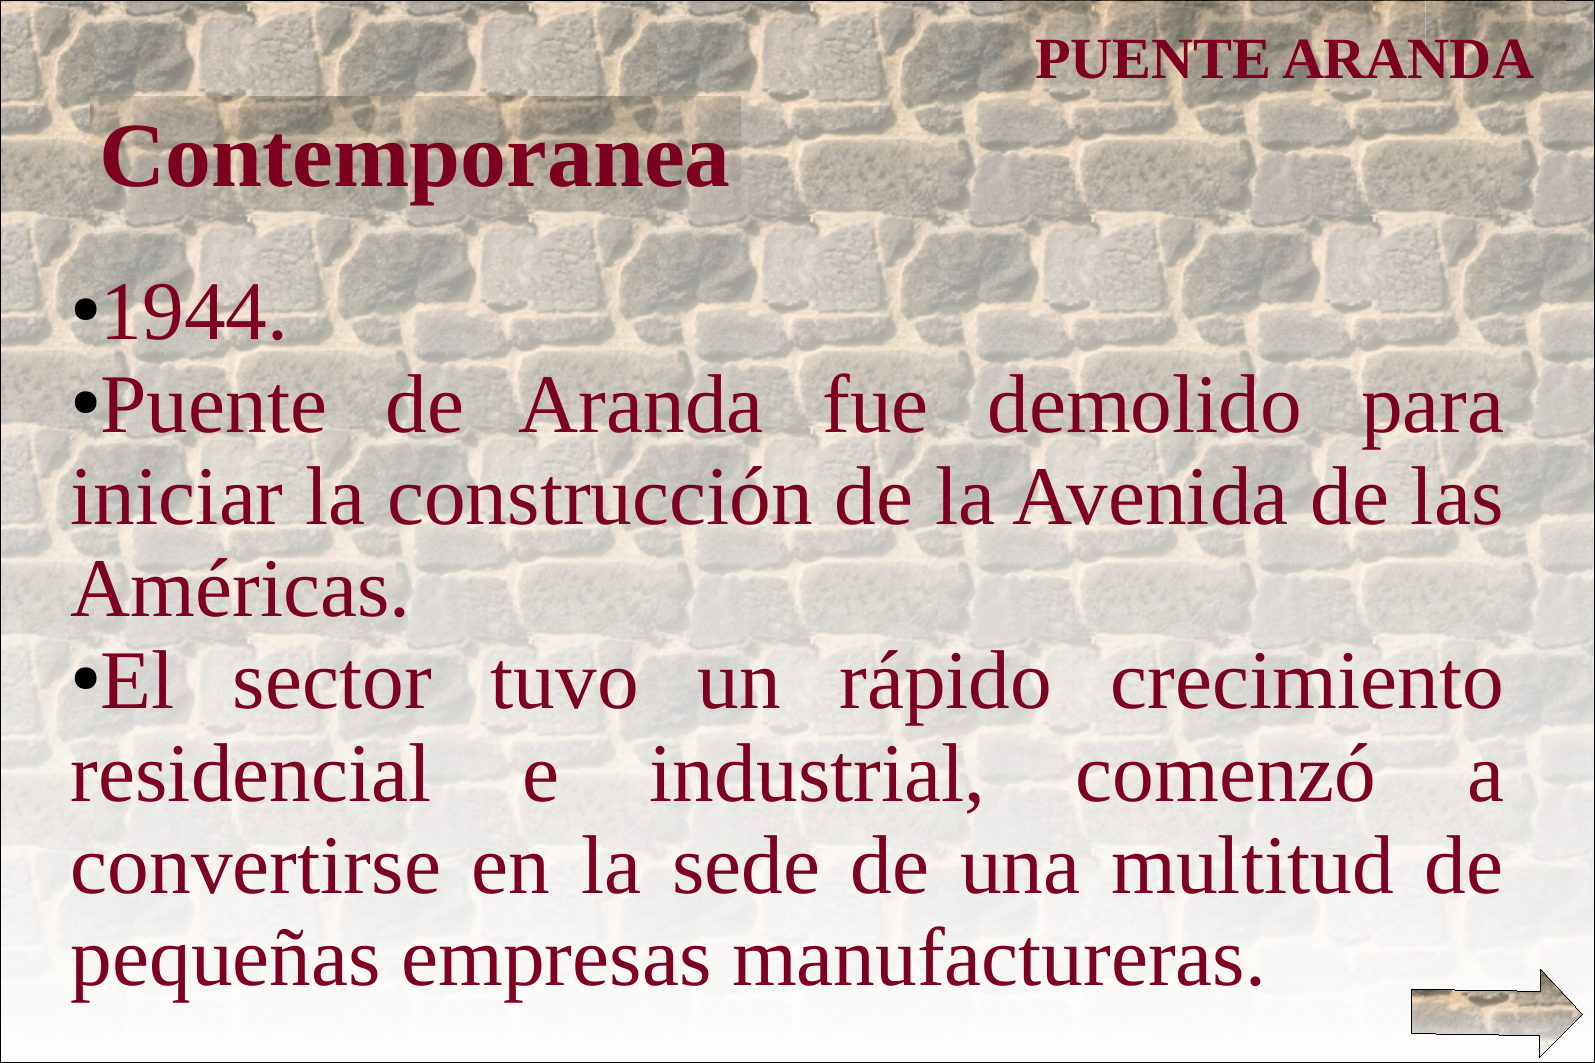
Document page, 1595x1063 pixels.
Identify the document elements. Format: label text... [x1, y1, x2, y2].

text_box PUENTE ARANDA [1003, 0, 1565, 119]
text_box Contemporanea [90, 96, 741, 215]
subtitle 1944. Puente de Aranda fue demolido para iniciar la construcción de la Avenida de las Américas. El sector tuvo un rápido crecimiento residencial e industrial, comenzó a convertirse en la sede de una multitud de pequeñas empresas manufactureras. [70, 265, 1506, 1004]
text_box [1411, 969, 1583, 1058]
